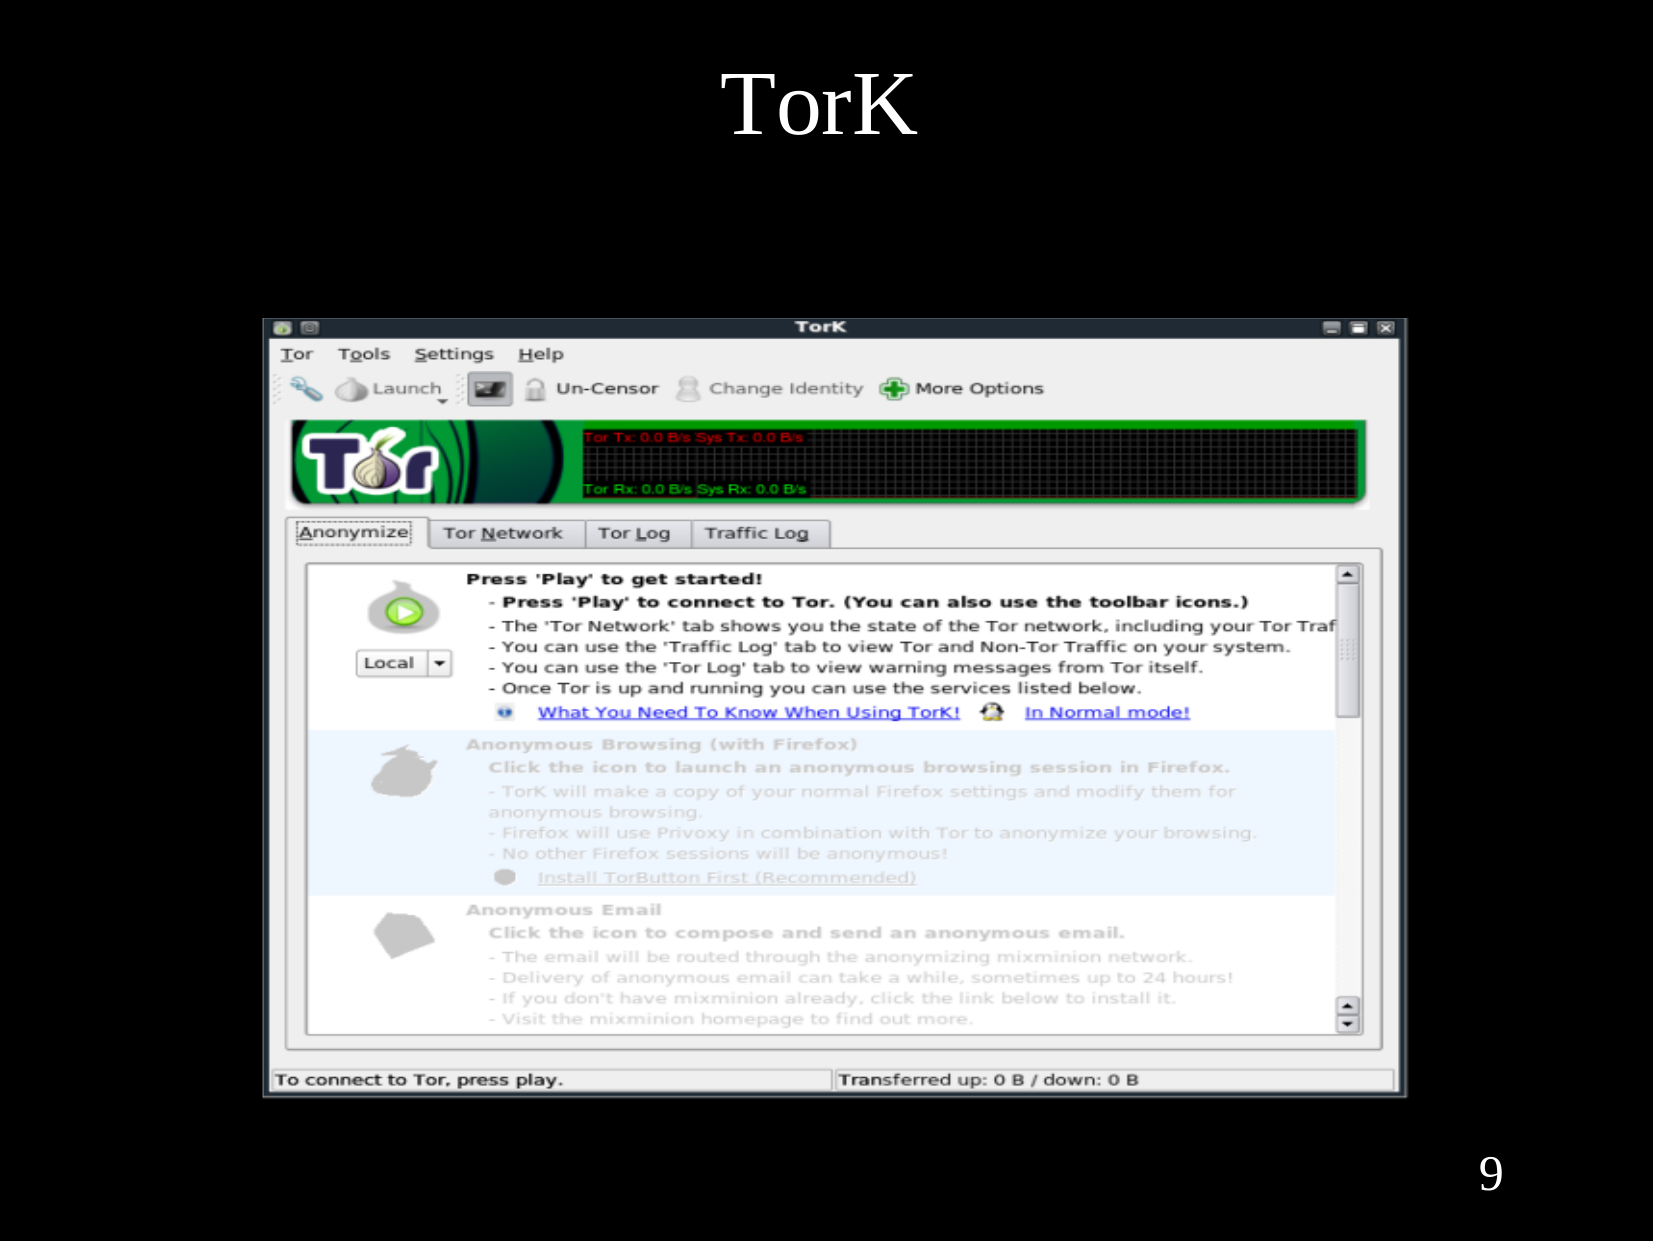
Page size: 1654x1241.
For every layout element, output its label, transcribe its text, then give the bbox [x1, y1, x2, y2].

title TorK [113, 0, 1526, 208]
picture [262, 318, 1414, 1112]
